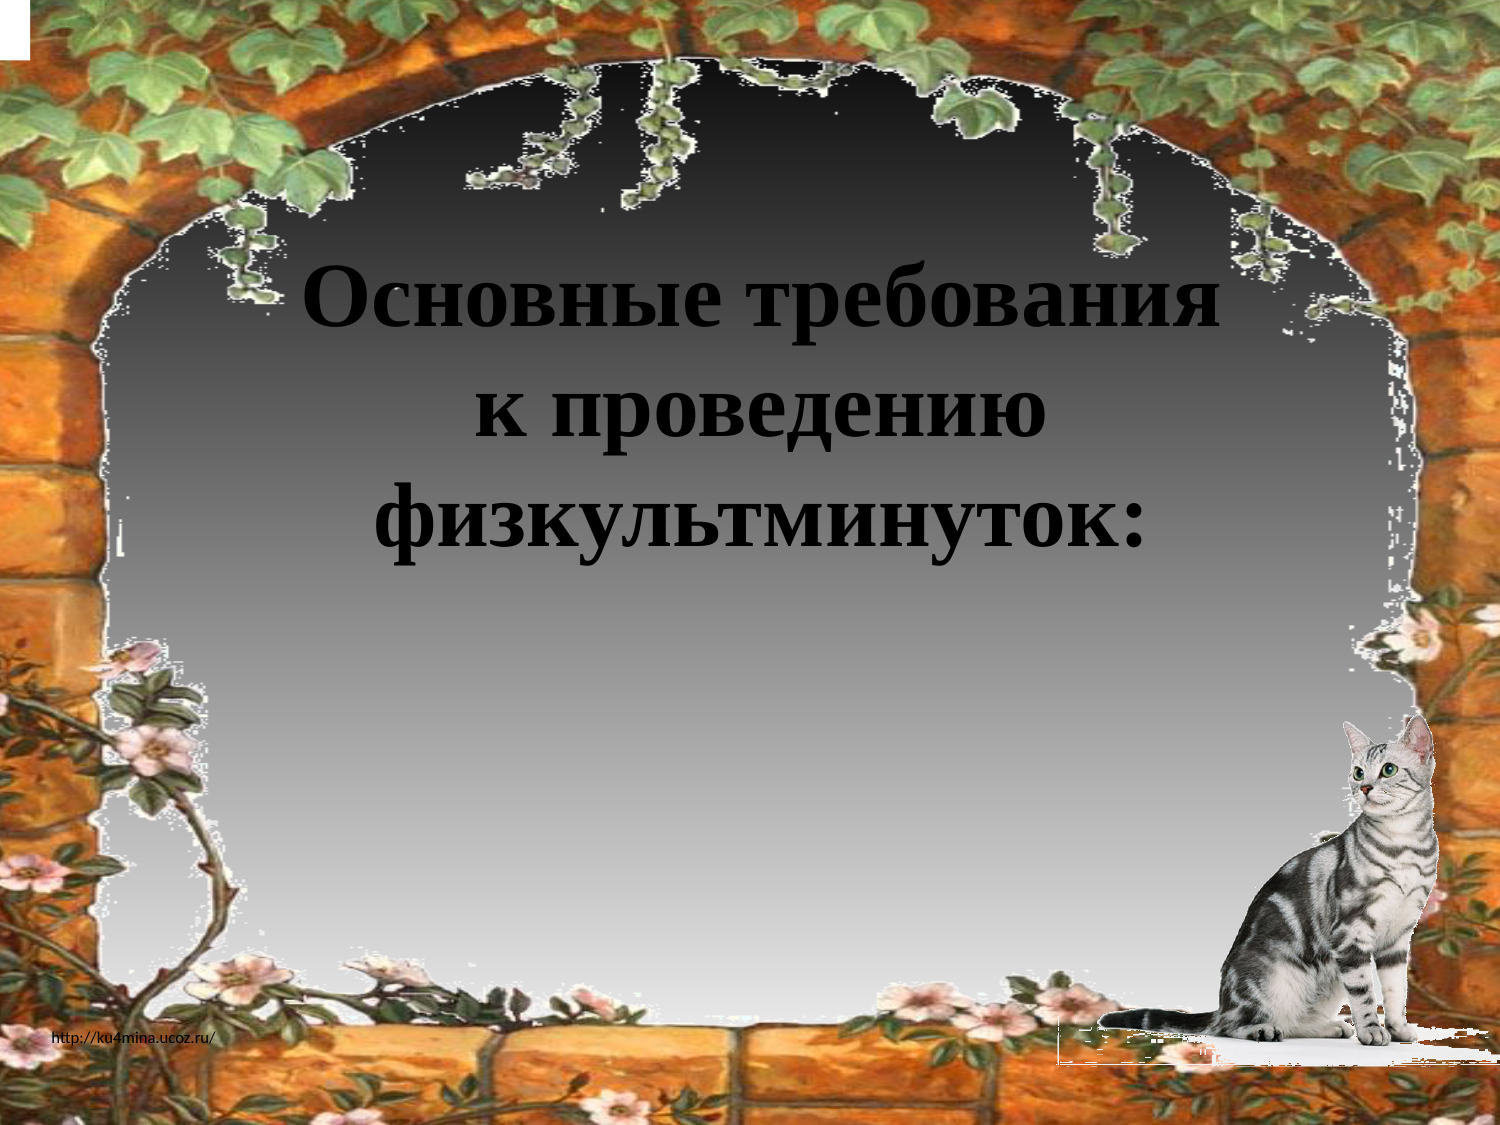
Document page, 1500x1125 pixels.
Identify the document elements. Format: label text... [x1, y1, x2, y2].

text_box [0, 0, 31, 61]
picture [0, 0, 1500, 1125]
title Основные требования к проведению физкультминуток: [257, 117, 1266, 961]
